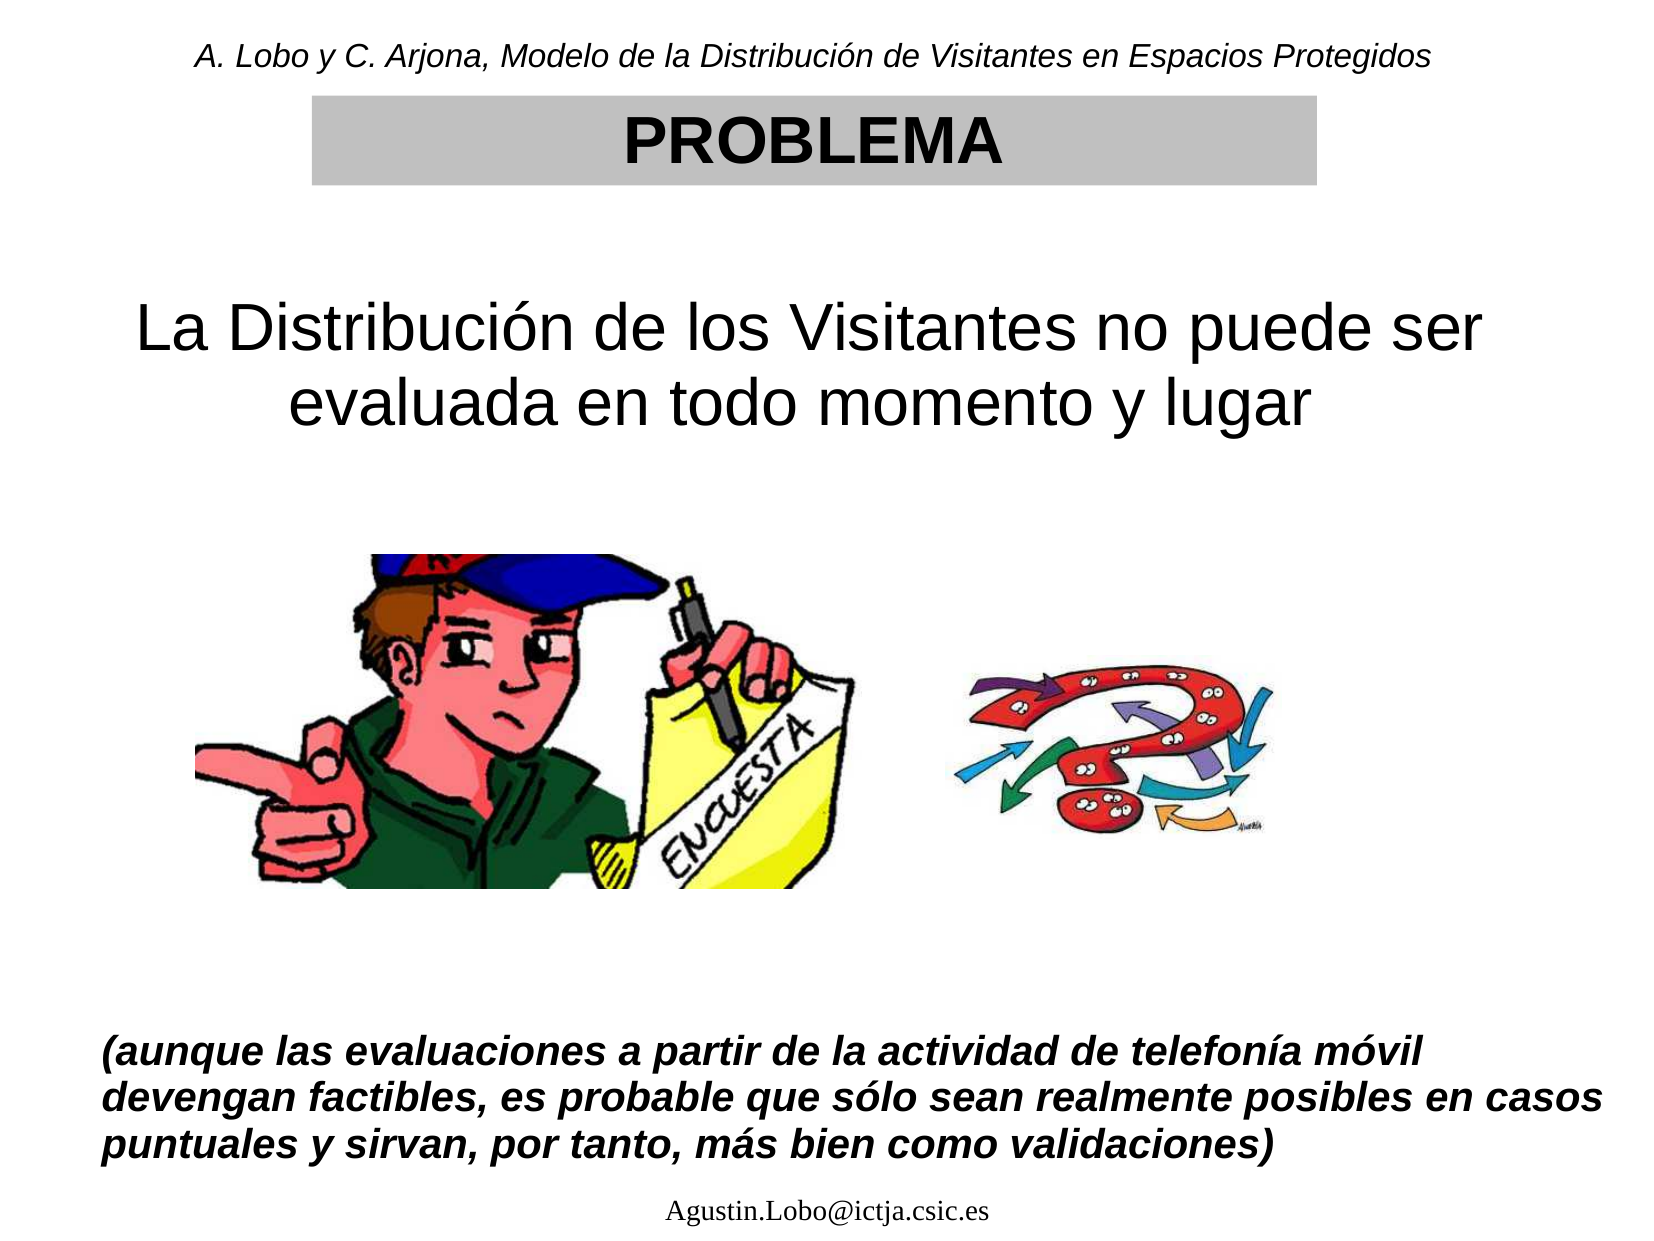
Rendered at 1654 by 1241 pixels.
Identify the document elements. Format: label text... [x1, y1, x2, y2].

picture [945, 655, 1282, 841]
picture [195, 554, 862, 889]
list La Distribución de los Visitantes no puede ser evaluada en todo momento y lugar [82, 290, 1538, 481]
text_box (aunque las evaluaciones a partir de la actividad de telefonía móvil devengan factibles, es probable que sólo sean realmente posibles en casos puntuales y sirvan, por tanto, más bien como validaciones) [86, 1020, 1621, 1186]
text_box PROBLEMA [311, 95, 1317, 186]
